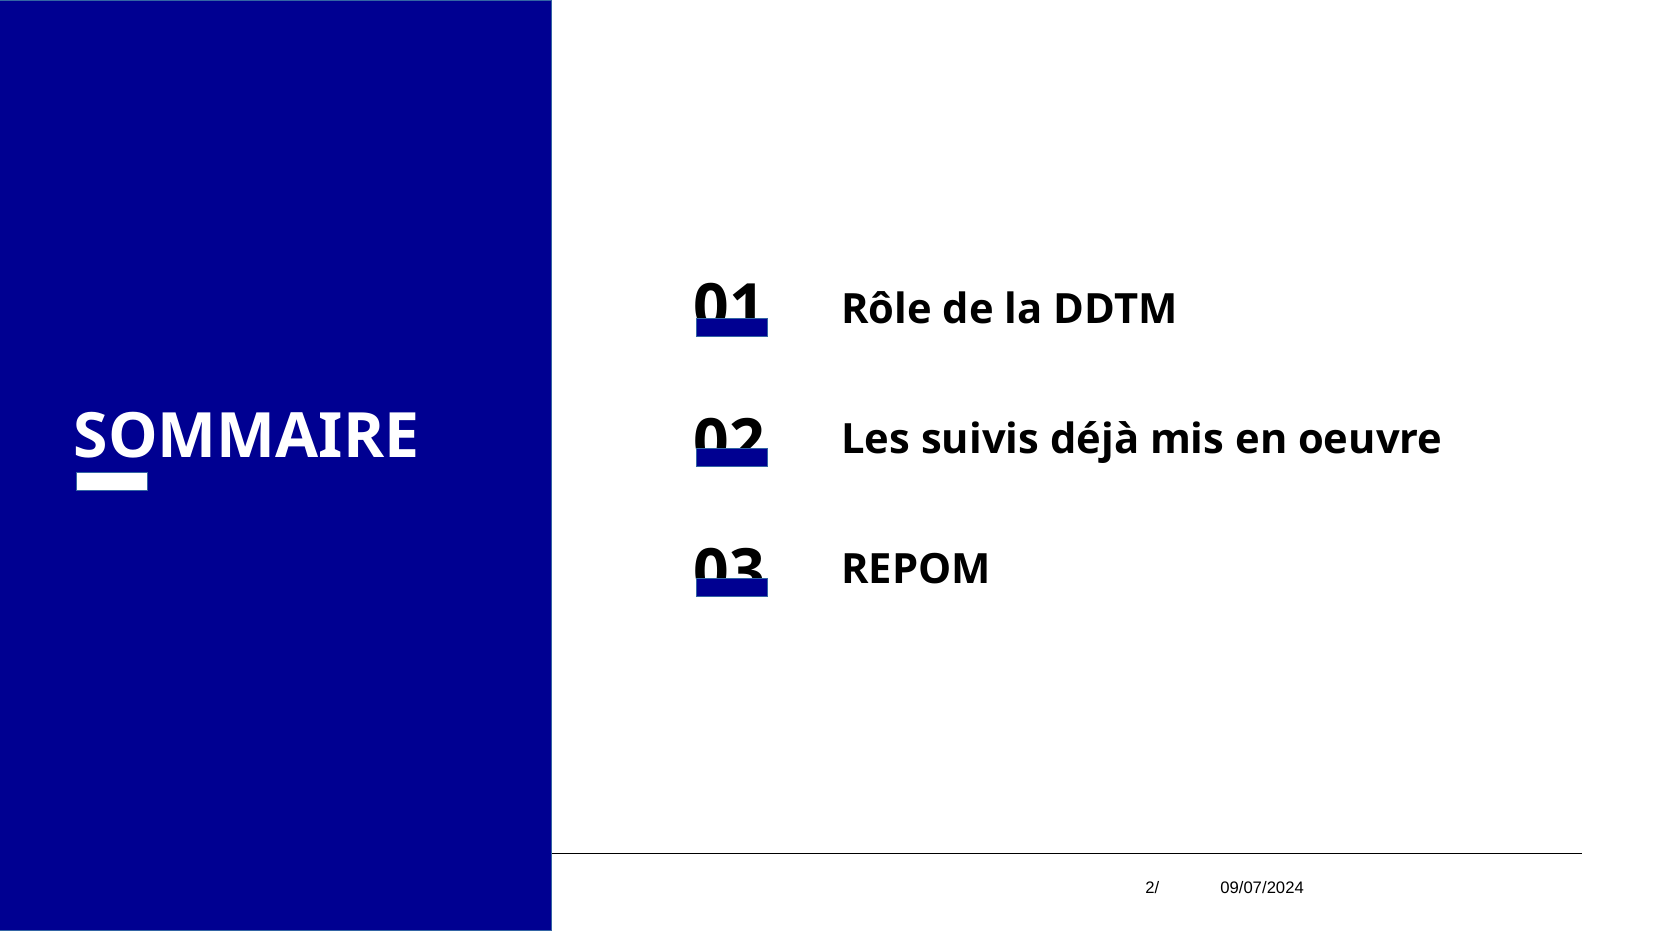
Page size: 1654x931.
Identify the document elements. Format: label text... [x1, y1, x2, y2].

text_box Rôle de la DDTM [826, 271, 1270, 361]
text_box [0, 0, 552, 931]
text_box 01 [679, 253, 798, 384]
text_box 03 [679, 519, 798, 650]
text_box [696, 318, 768, 337]
text_box SOMMAIRE [59, 383, 532, 514]
text_box Les suivis déjà mis en oeuvre [826, 401, 1506, 518]
text_box REPOM [826, 531, 1270, 621]
text_box [696, 578, 768, 597]
text_box 02 [679, 389, 798, 519]
text_box [696, 448, 768, 467]
